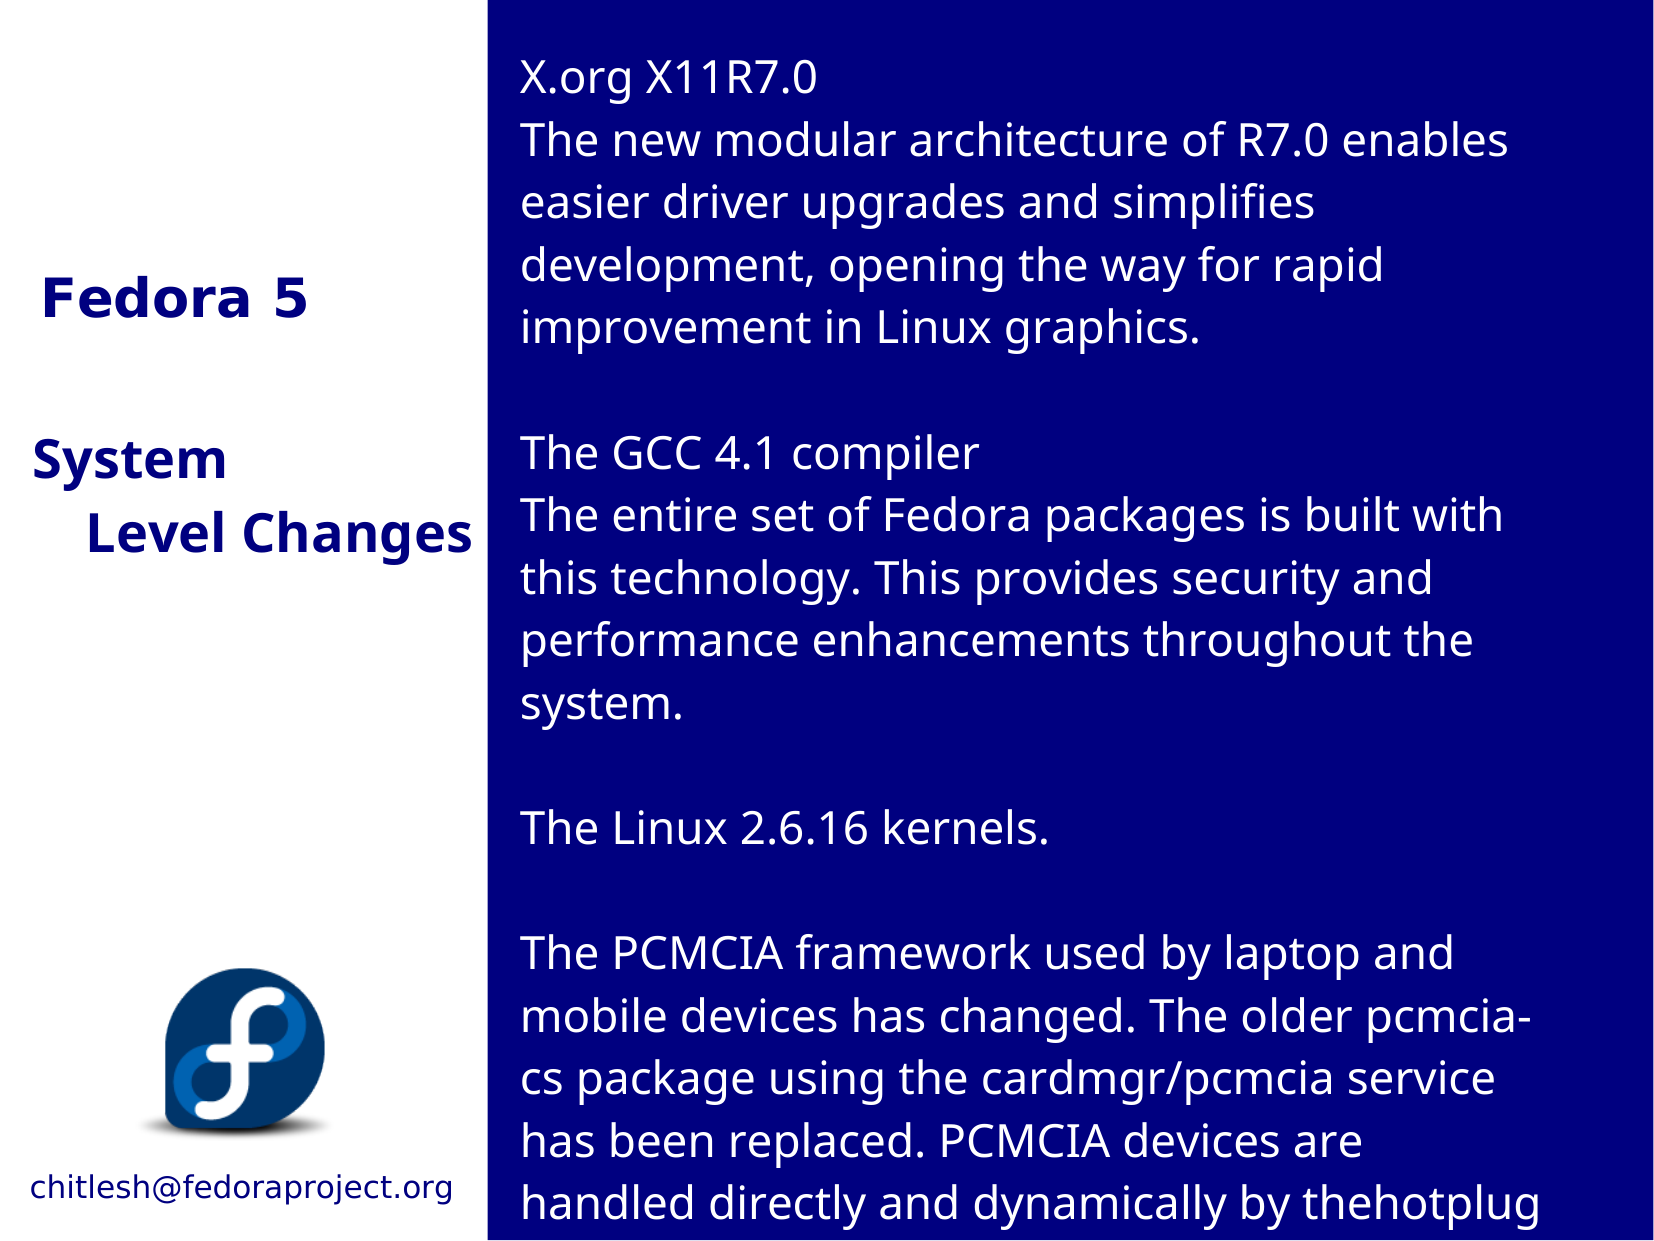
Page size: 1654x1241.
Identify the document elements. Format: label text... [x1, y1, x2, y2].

picture [132, 967, 339, 1141]
text_box Fedora 5 [25, 259, 325, 338]
text_box System Level Changes [0, 412, 447, 561]
text_box X.org X11R7.0 The new modular architecture of R7.0 enables easier driver upgrades and simplifies development, opening the way for rapid improvement in Linux graphics. The GCC 4.1 compiler The entire set of Fedora packages is built with this technology. This provides security and performance enhancements throughout the system. The Linux 2.6.16 kernels. The PCMCIA framework used by laptop and mobile devices has changed. The older pcmcia- cs package using the cardmgr/pcmcia service has been replaced. PCMCIA devices are handled directly and dynamically by thehotplug and udev subsystems. This update increases both efficiency and performance of the system. [487, 37, 1621, 1214]
